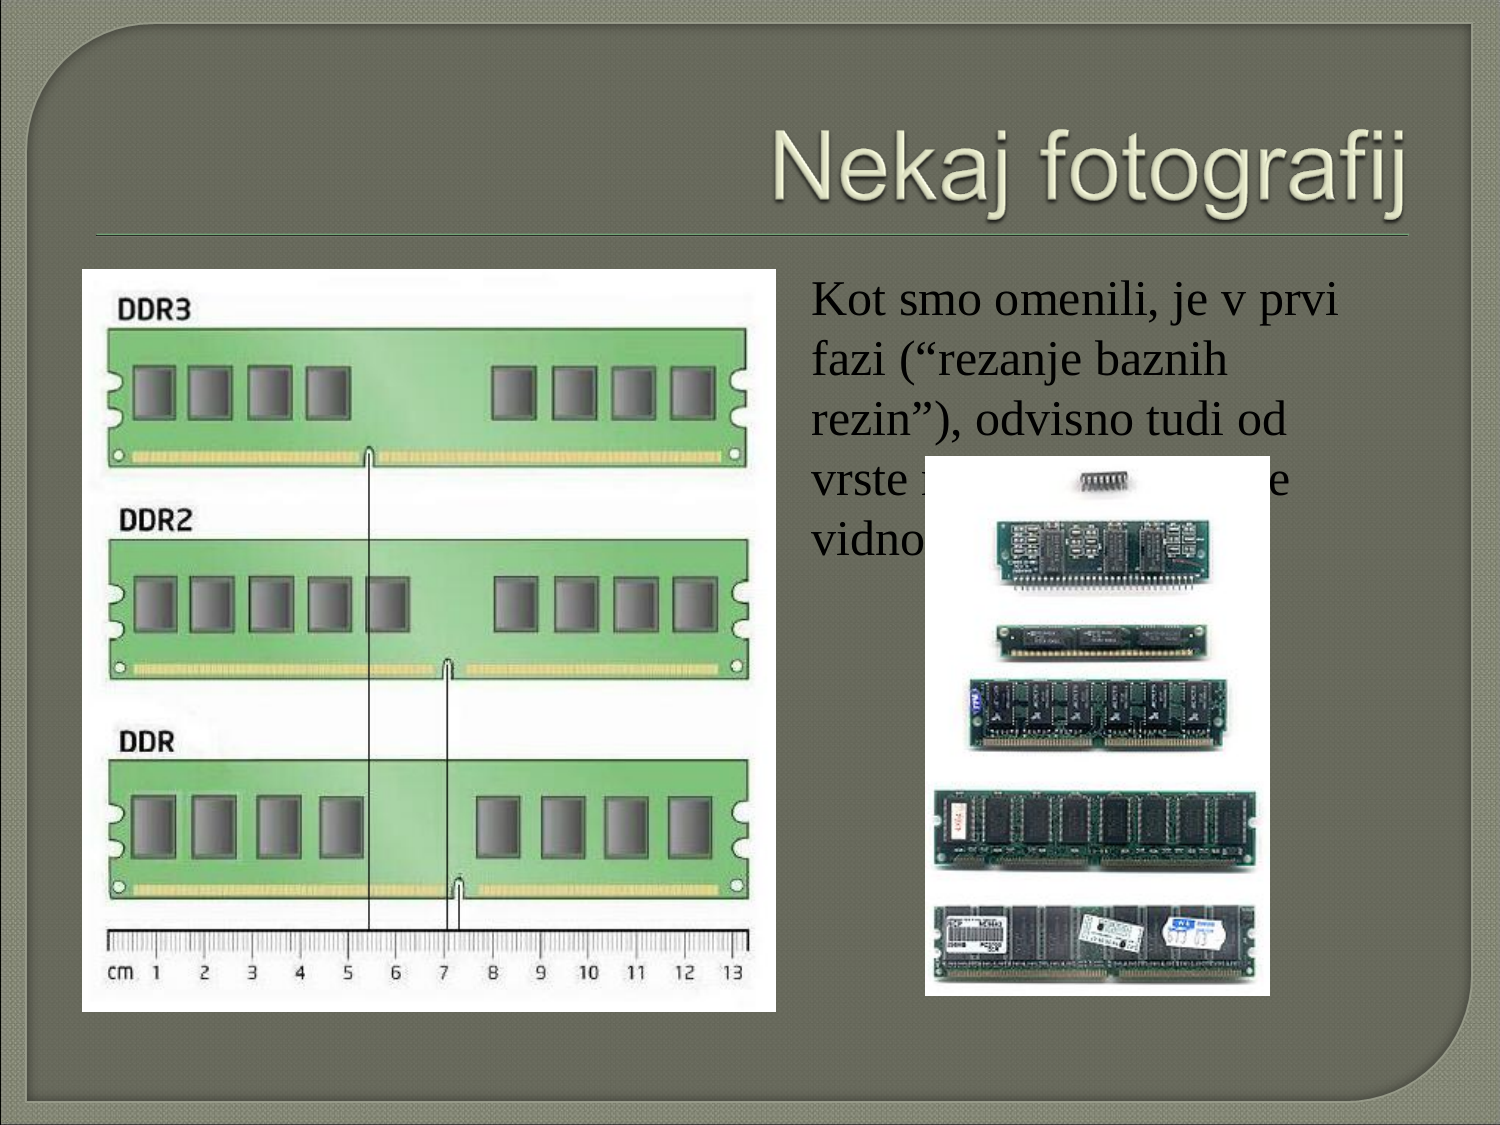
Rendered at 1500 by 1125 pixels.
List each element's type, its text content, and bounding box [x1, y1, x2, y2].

text_box Kot smo omenili, je v prvi fazi (“rezanje baznih rezin”), odvisno tudi od vrste rama. V tej sliki je vidno zakaj. [796, 257, 1407, 574]
picture [0, 0, 1500, 1125]
